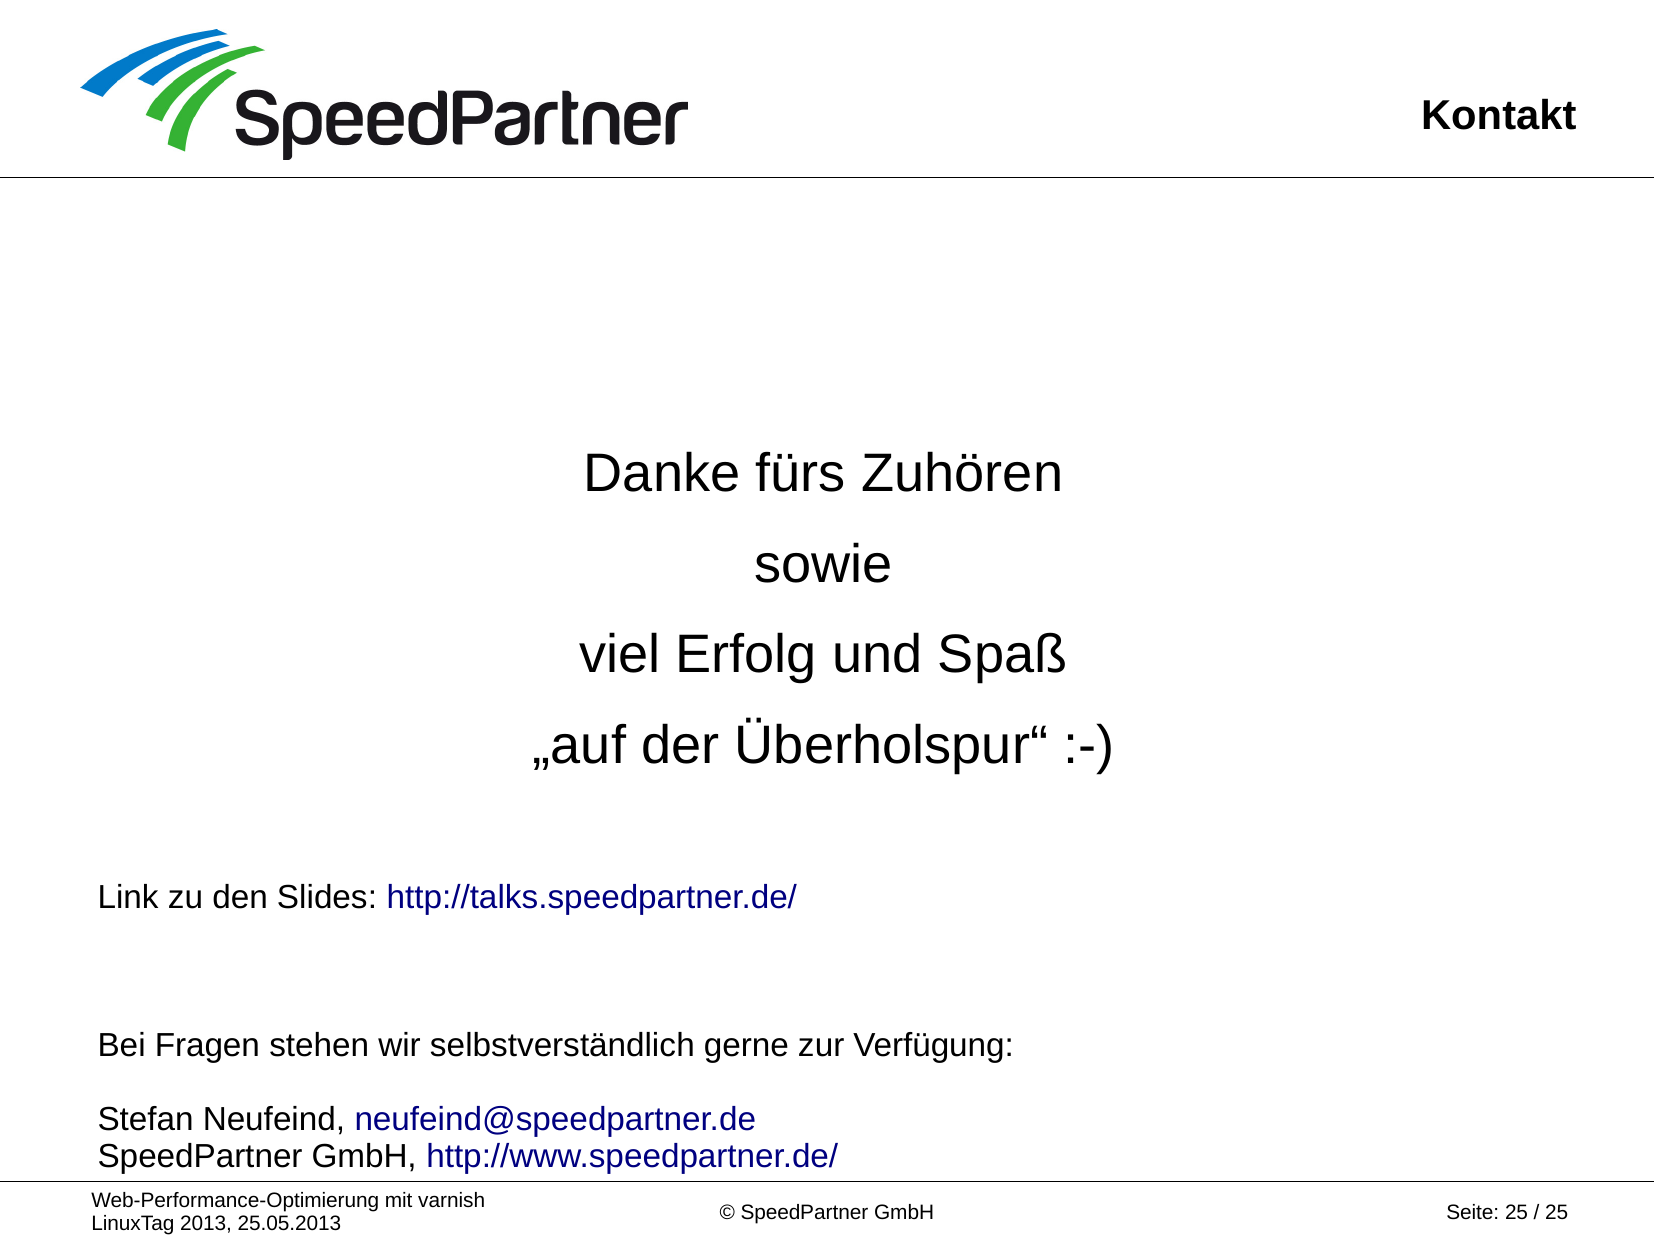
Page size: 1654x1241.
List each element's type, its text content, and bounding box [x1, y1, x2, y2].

title Kontakt [602, 70, 1577, 160]
picture [80, 29, 688, 160]
text_box Danke fürs Zuhören sowie viel Erfolg und Spaß „auf der Überholspur“ :-) Link zu den Slides: http://talks.speedpartner.de/ Bei Fragen stehen wir selbstverständlich gerne zur Verfügung: Stefan Neufeind, neufeind@speedpartner.de SpeedPartner GmbH, http://www.speedpartner.de/ [82, 253, 1565, 1183]
